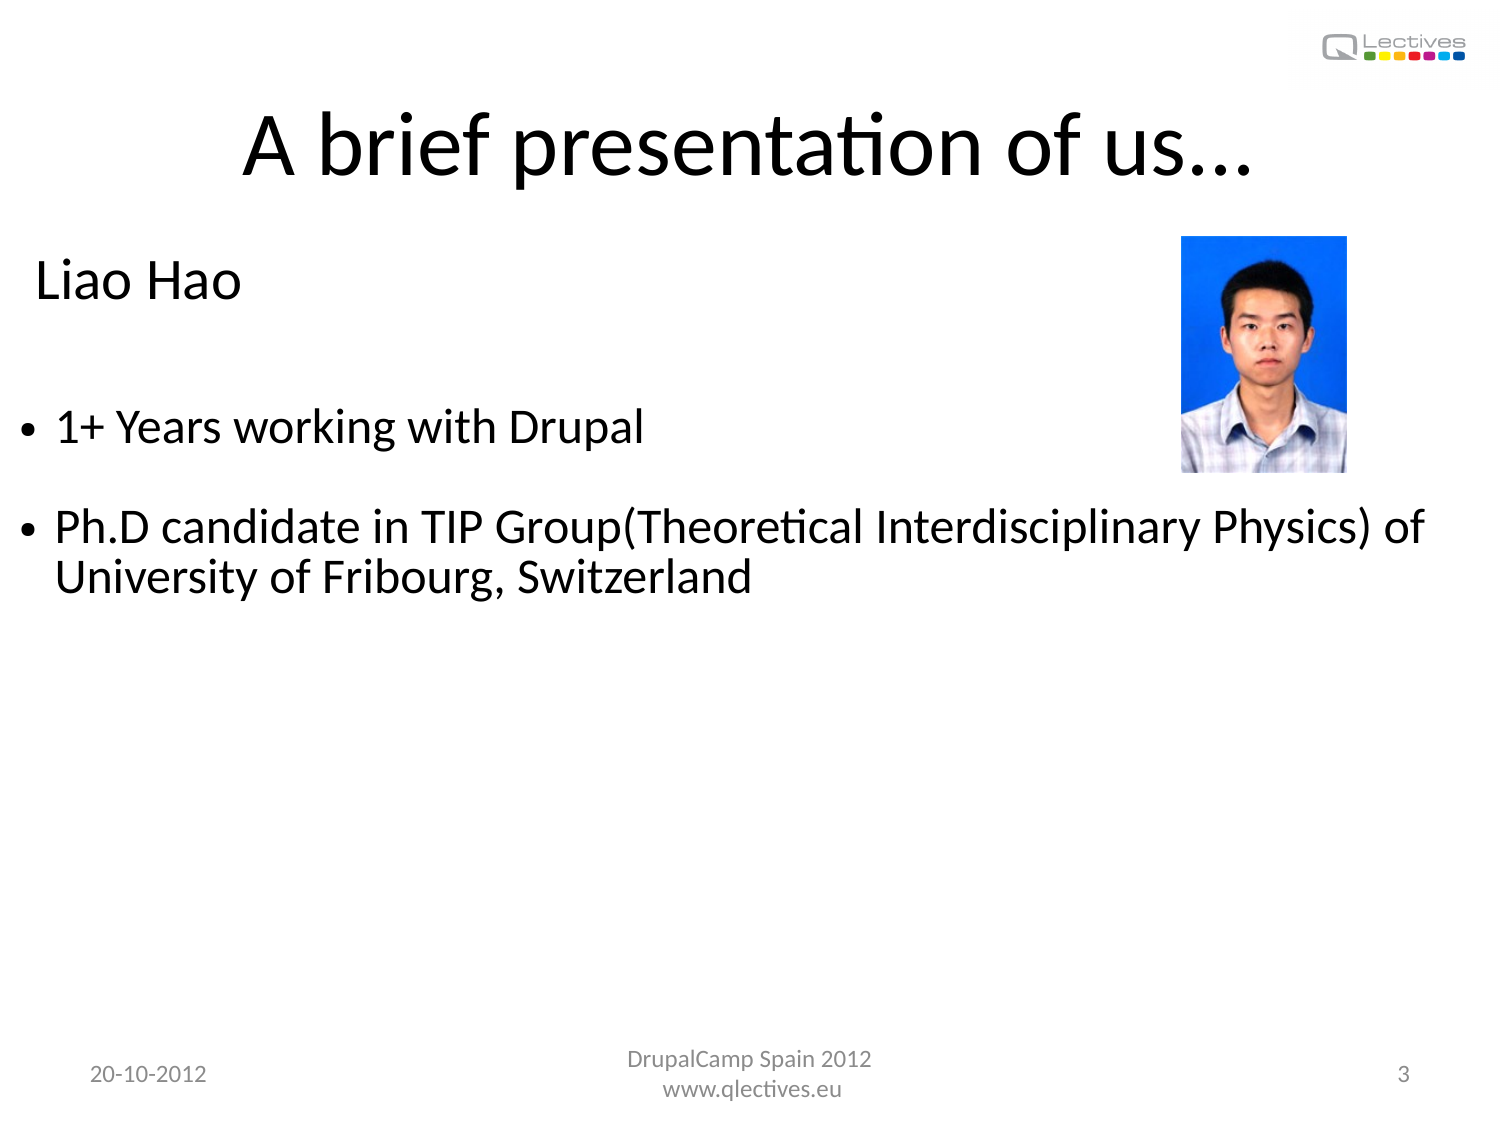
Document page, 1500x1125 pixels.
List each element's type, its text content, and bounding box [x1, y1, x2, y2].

text_box Liao Hao [20, 248, 957, 332]
text_box <number> [1074, 1042, 1425, 1103]
text_box 20-10-2012 [74, 1042, 425, 1103]
picture [1181, 236, 1347, 473]
text_box A brief presentation of us... [75, 45, 1425, 233]
picture [1288, 9, 1500, 90]
text_box 1+ Years working with Drupal Ph.D candidate in TIP Group(Theoretical Interdisciplinary Physics) of University of Fribourg, Switzerland [4, 348, 1500, 668]
text_box DrupalCamp Spain 2012 www.qlectives.eu [512, 1042, 988, 1103]
